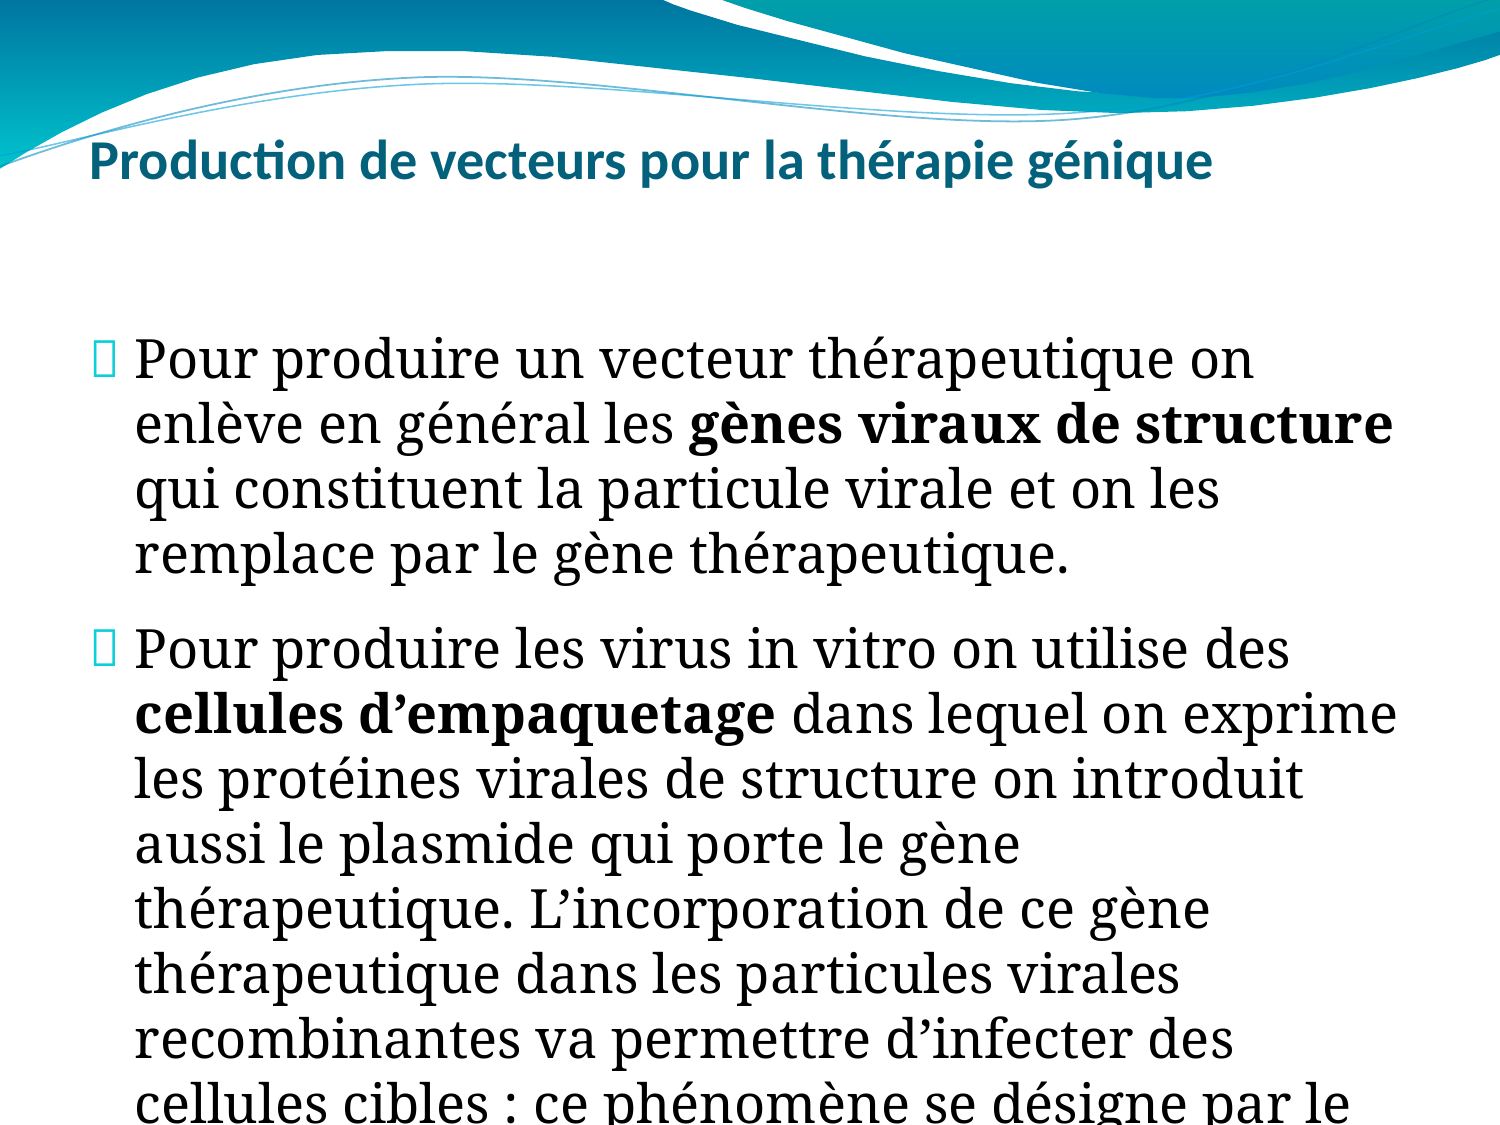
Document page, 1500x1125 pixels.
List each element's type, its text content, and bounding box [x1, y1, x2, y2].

list Pour produire un vecteur thérapeutique on enlève en général les gènes viraux de structure qui constituent la particule virale et on les remplace par le gène thérapeutique. Pour produire les virus in vitro on utilise des cellules d’empaquetage dans lequel on exprime les protéines virales de structure on introduit aussi le plasmide qui porte le gène thérapeutique. L’incorporation de ce gène thérapeutique dans les particules virales recombinantes va permettre d’infecter des cellules cibles : ce phénomène se désigne par le terme transduire. Des cellules cibles dans lesquelles ont aura l’expression du gène thérapeutique mais on aura pas de nouvelle synthèse de particules virales (cette cellule cible ne contient au final aucun gène codant pour des protéines virales) on a que l’expression du gène thérapeutique. [75, 317, 1425, 1038]
title Production de vecteurs pour la thérapie génique [75, 115, 1425, 317]
